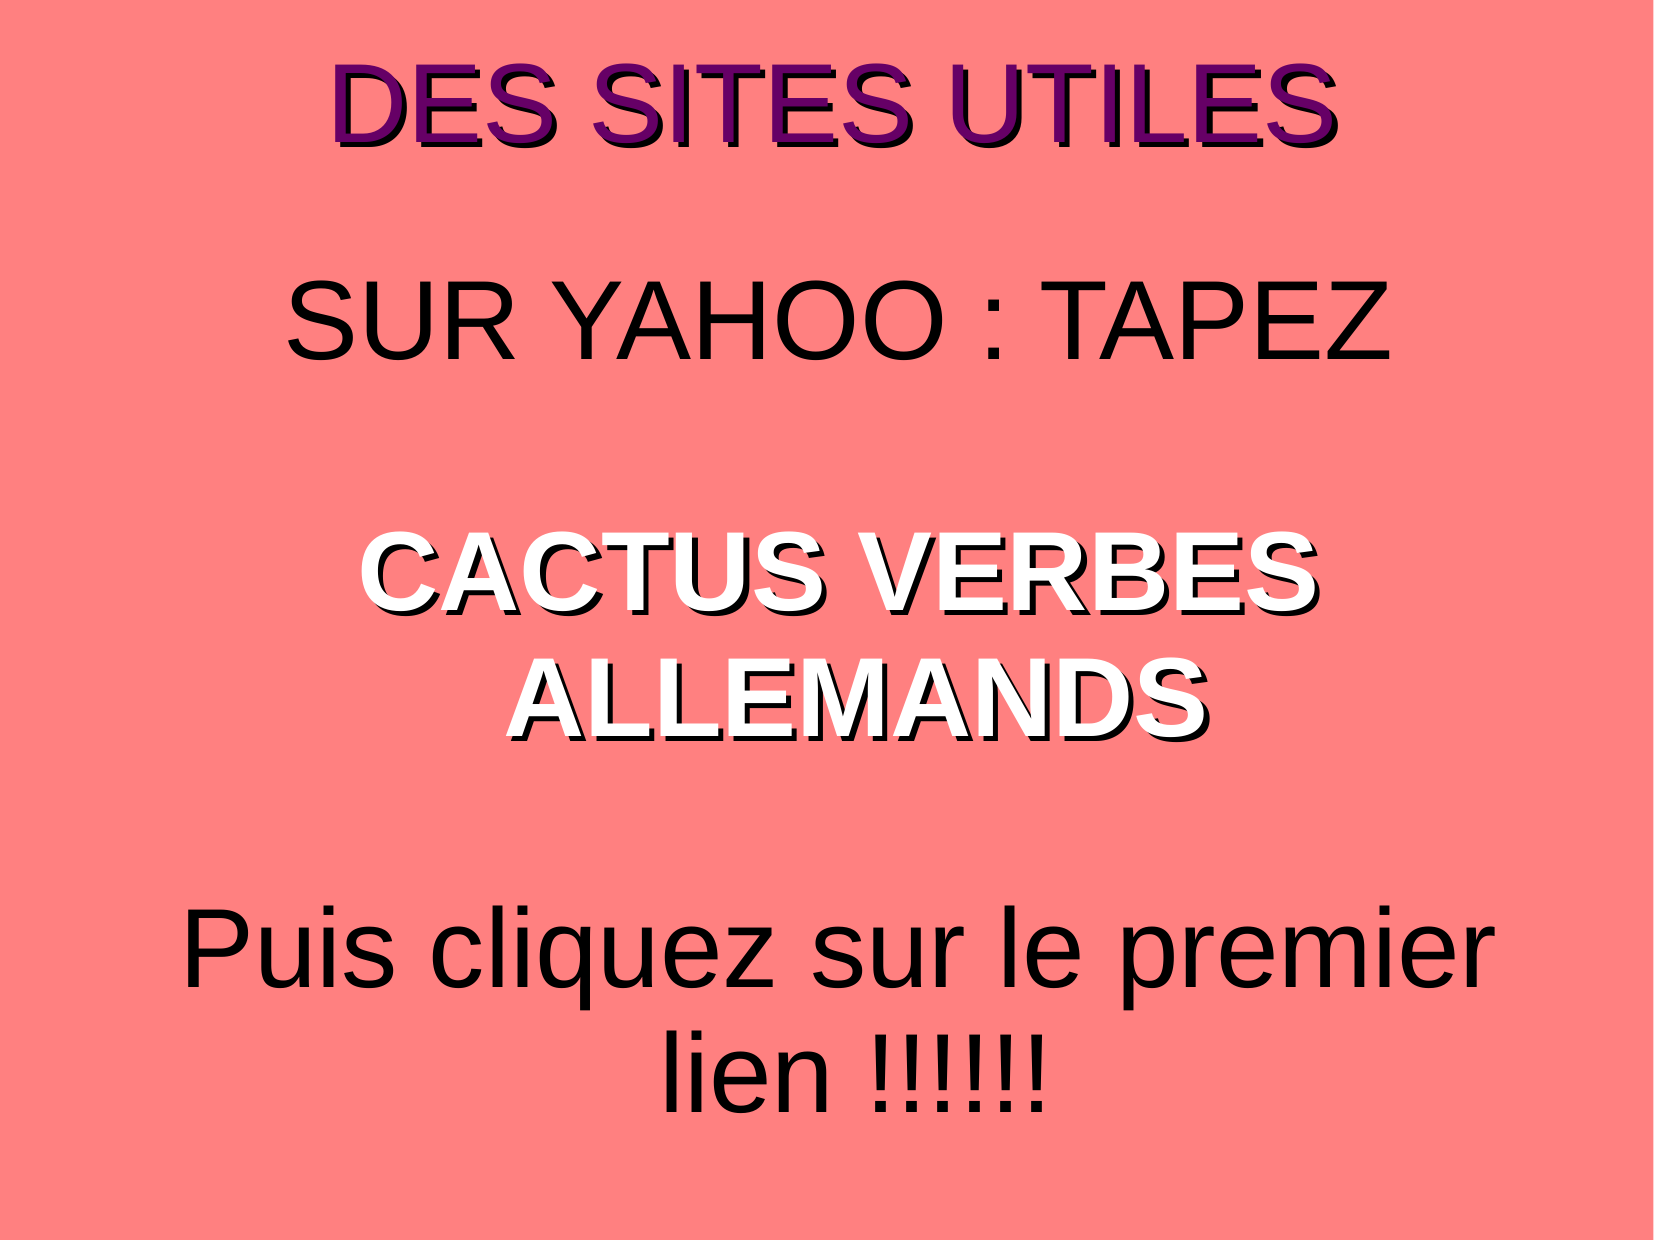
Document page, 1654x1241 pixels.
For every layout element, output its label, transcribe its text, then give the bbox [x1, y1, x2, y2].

title DES SITES UTILES [88, 0, 1577, 208]
subtitle SUR YAHOO : TAPEZ CACTUS VERBES ALLEMANDS Puis cliquez sur le premier lien !!!!!! [76, 257, 1565, 1137]
